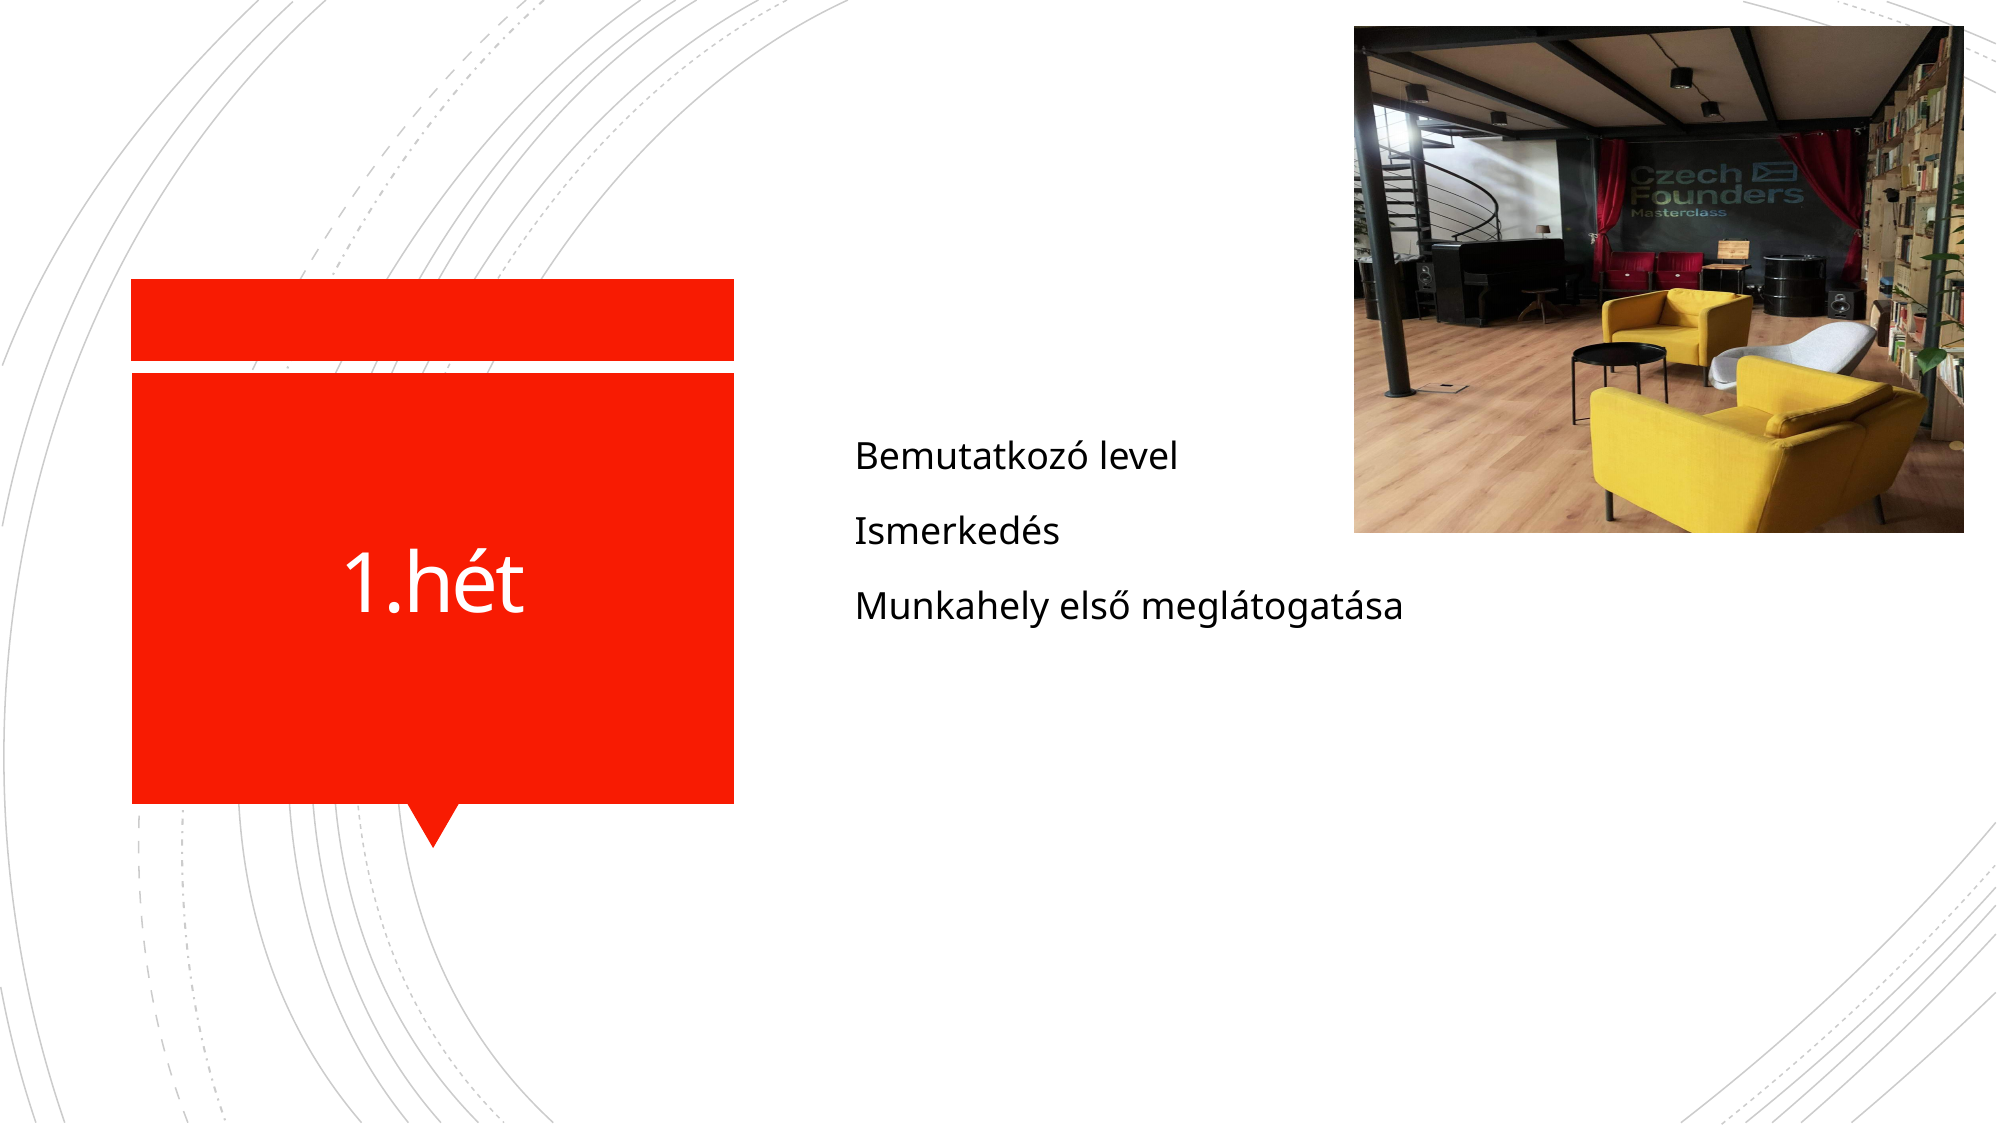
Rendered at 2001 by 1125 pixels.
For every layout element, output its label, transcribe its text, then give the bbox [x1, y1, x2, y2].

title 1.hét [145, 385, 720, 789]
list Bemutatkozó level Ismerkedés Munkahely első meglátogatása [839, 131, 1871, 993]
picture [1354, 26, 1964, 533]
